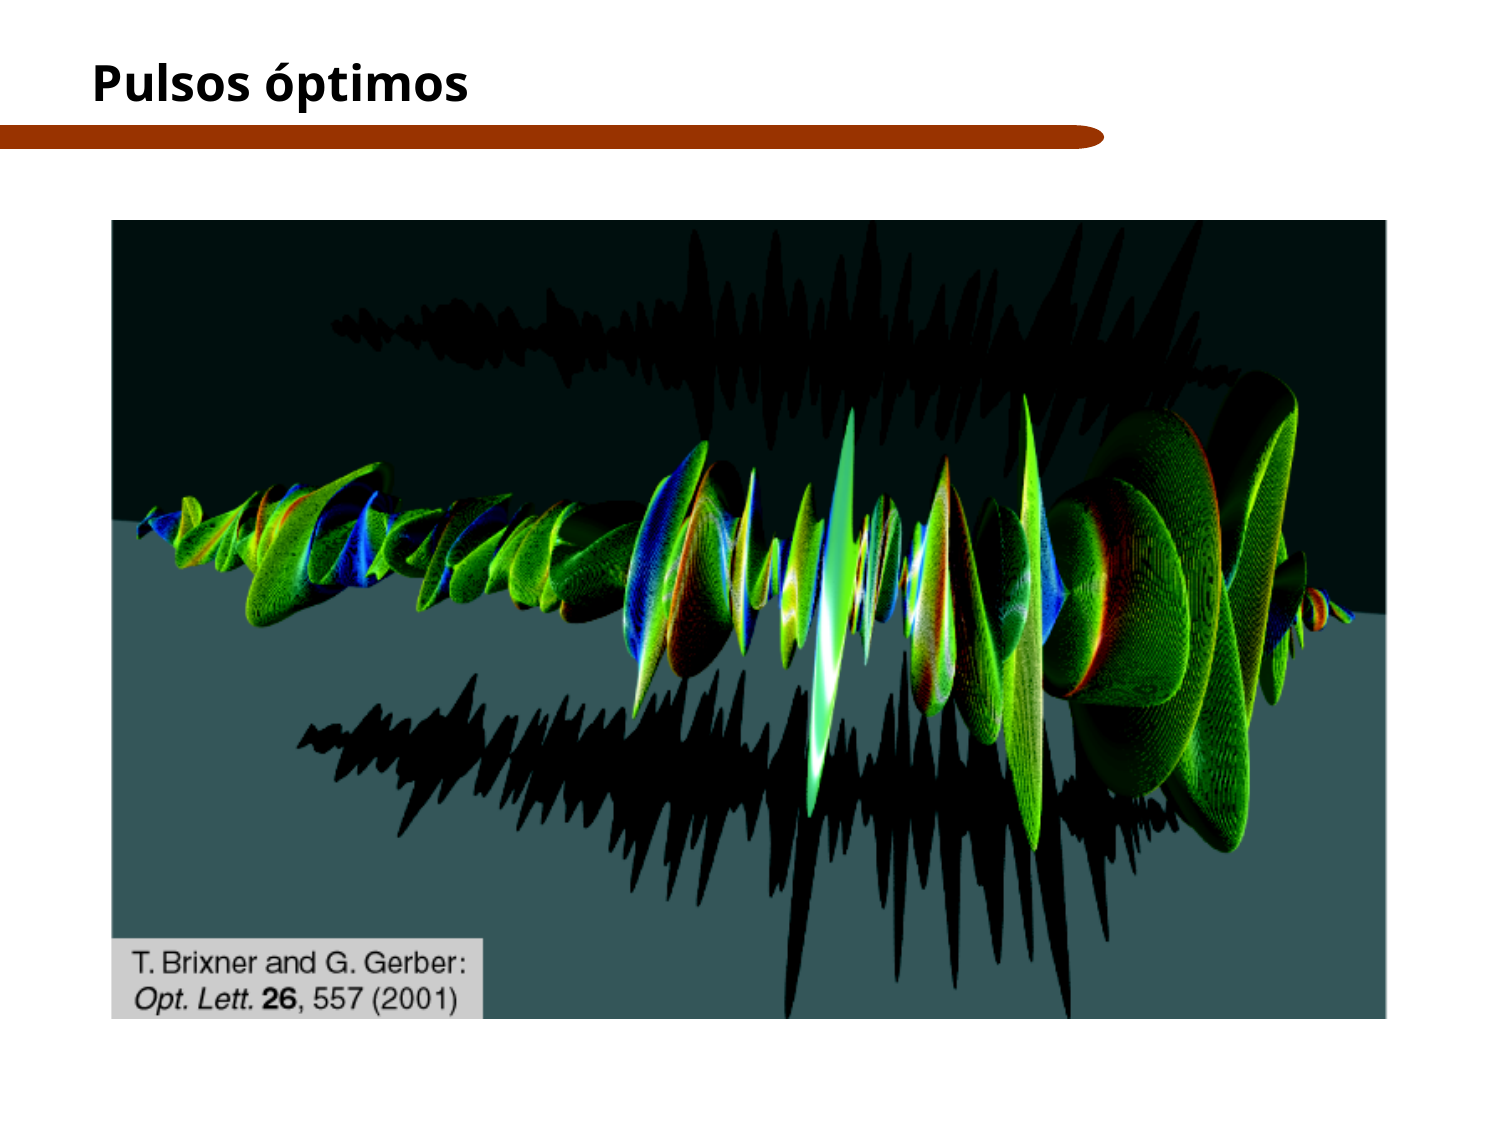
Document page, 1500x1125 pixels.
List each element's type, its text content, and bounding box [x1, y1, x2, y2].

title Pulsos óptimos [76, 43, 1352, 120]
text_box [90, 200, 1415, 1046]
picture [110, 220, 1389, 1019]
